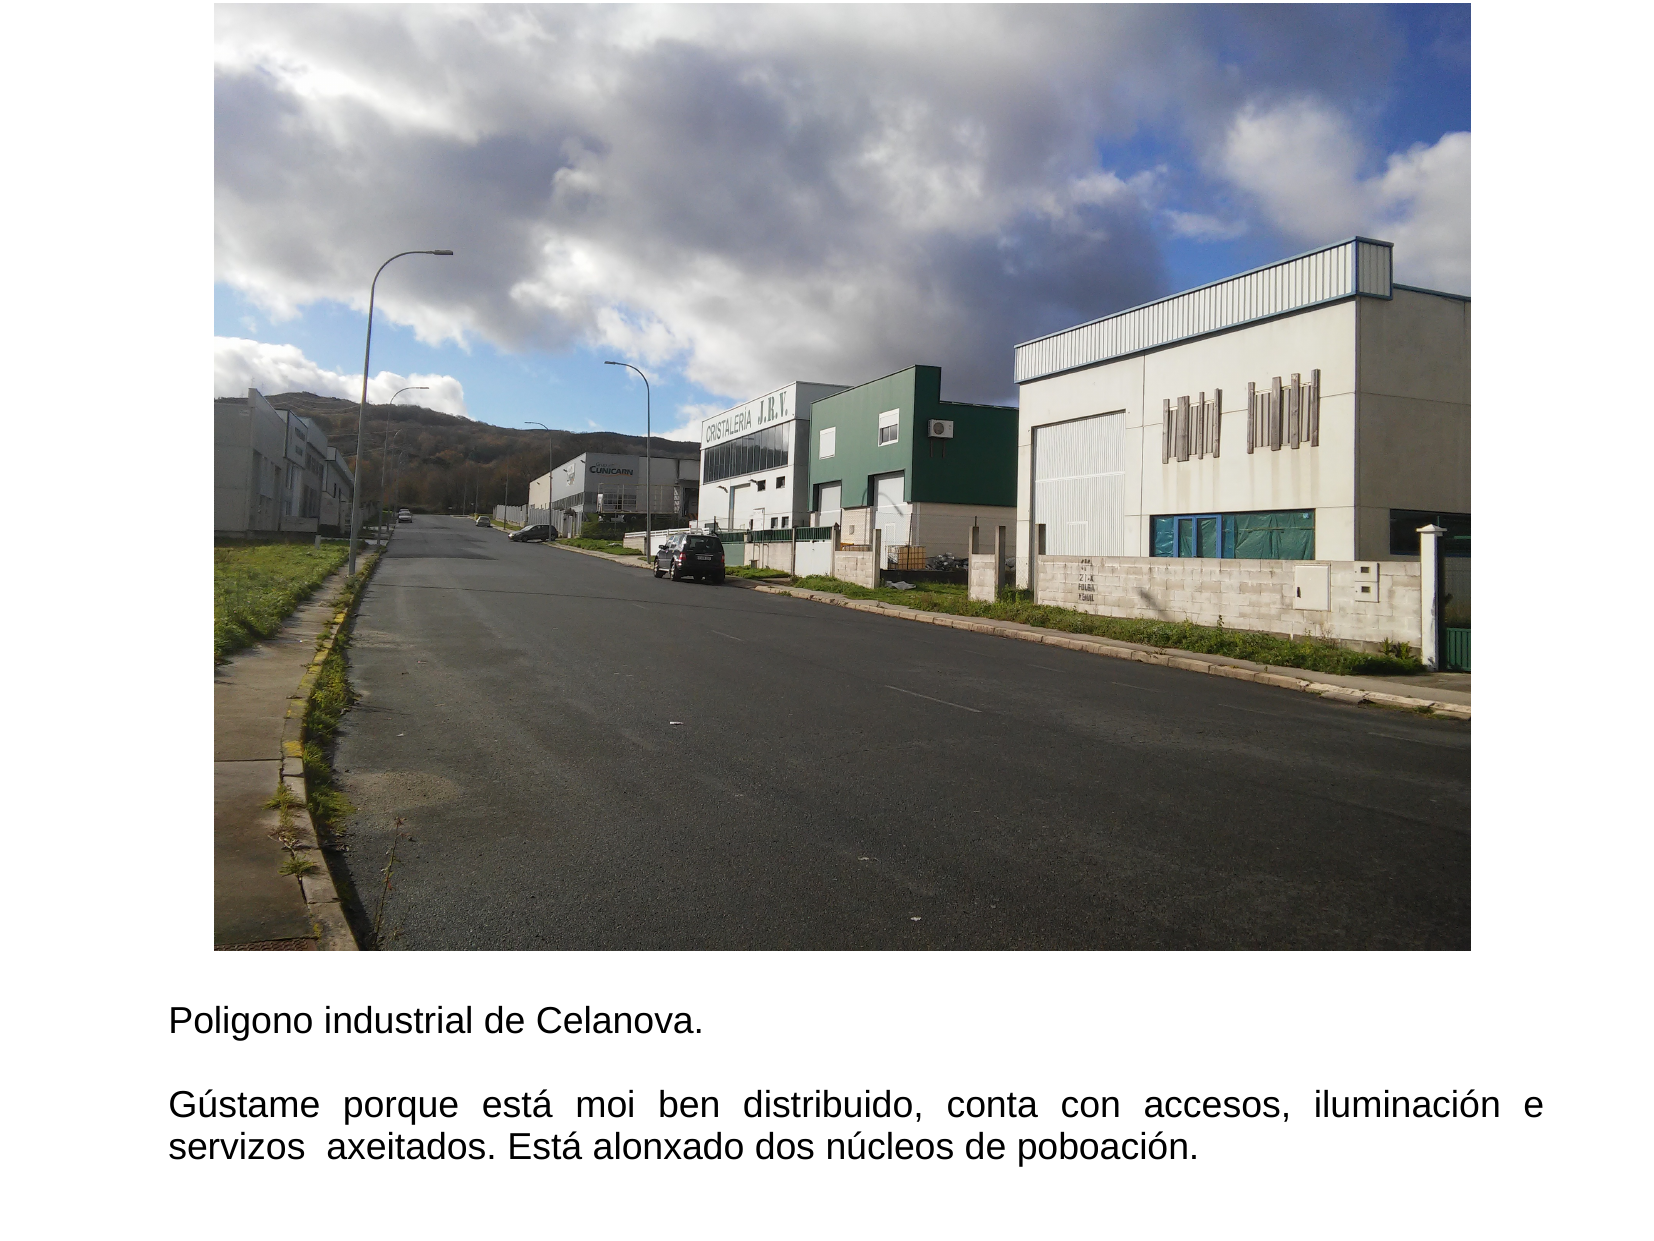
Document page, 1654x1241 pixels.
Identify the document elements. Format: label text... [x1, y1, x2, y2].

text_box Poligono industrial de Celanova. Gústame porque está moi ben distribuido, conta con accesos, iluminación e servizos axeitados. Está alonxado dos núcleos de poboación. [153, 992, 1560, 1176]
picture [214, 3, 1471, 951]
